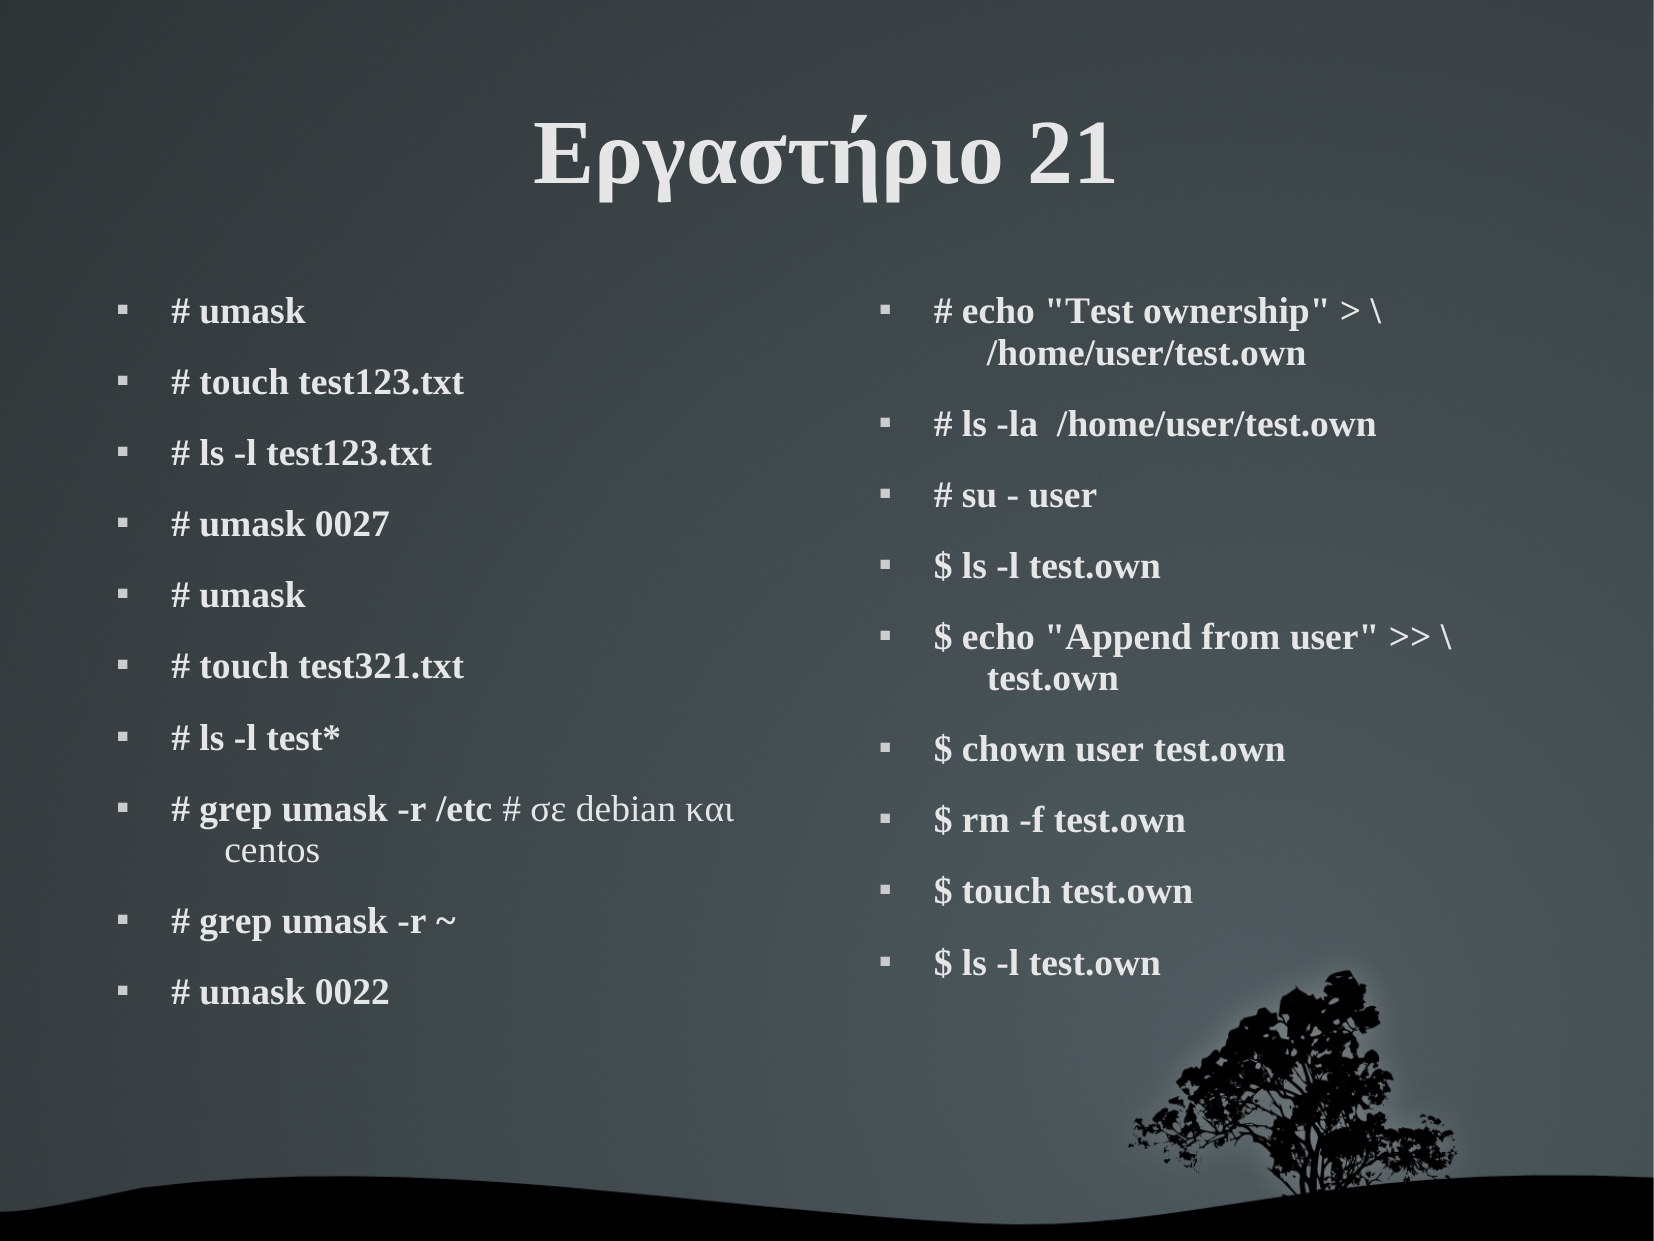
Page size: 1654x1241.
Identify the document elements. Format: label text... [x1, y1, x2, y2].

picture [0, 0, 1654, 1241]
title Εργαστήριο 21 [82, 49, 1571, 257]
list # echo "Test ownership" > \ /home/user/test.own # ls -la /home/user/test.own # su - user $ ls -l test.own $ echo "Append from user" >> \ test.own $ chown user test.own $ rm -f test.own $ touch test.own $ ls -l test.own [845, 290, 1572, 1109]
list # umask # touch test123.txt # ls -l test123.txt # umask 0027 # umask # touch test321.txt # ls -l test* # grep umask -r /etc # σε debian και centos # grep umask -r ~ # umask 0022 [82, 290, 809, 1109]
